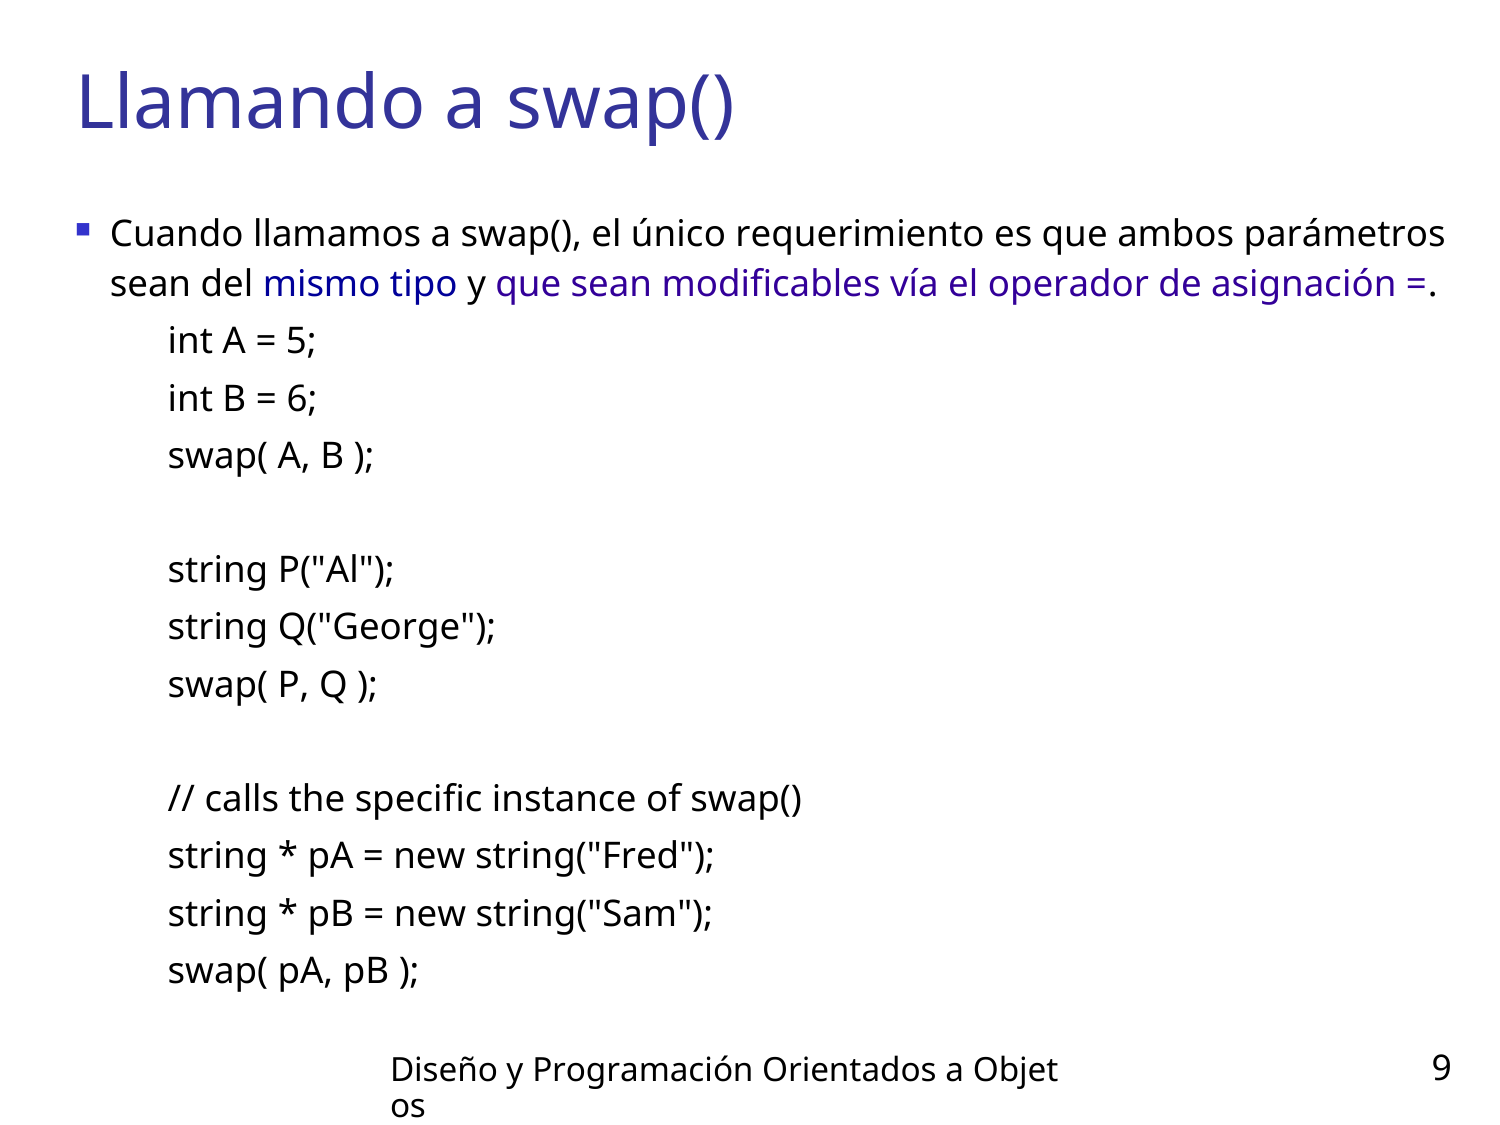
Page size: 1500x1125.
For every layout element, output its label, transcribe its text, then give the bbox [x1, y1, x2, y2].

title Llamando a swap()‏ [75, 18, 1466, 181]
list Cuando llamamos a swap(), el único requerimiento es que ambos parámetros sean del mismo tipo y que sean modificables vía el operador de asignación =. int A = 5; int B = 6; swap( A, B ); string P("Al"); string Q("George"); swap( P, Q ); // calls the specific instance of swap()‏ string * pA = new string("Fred"); string * pB = new string("Sam"); swap( pA, pB ); [75, 207, 1462, 1013]
